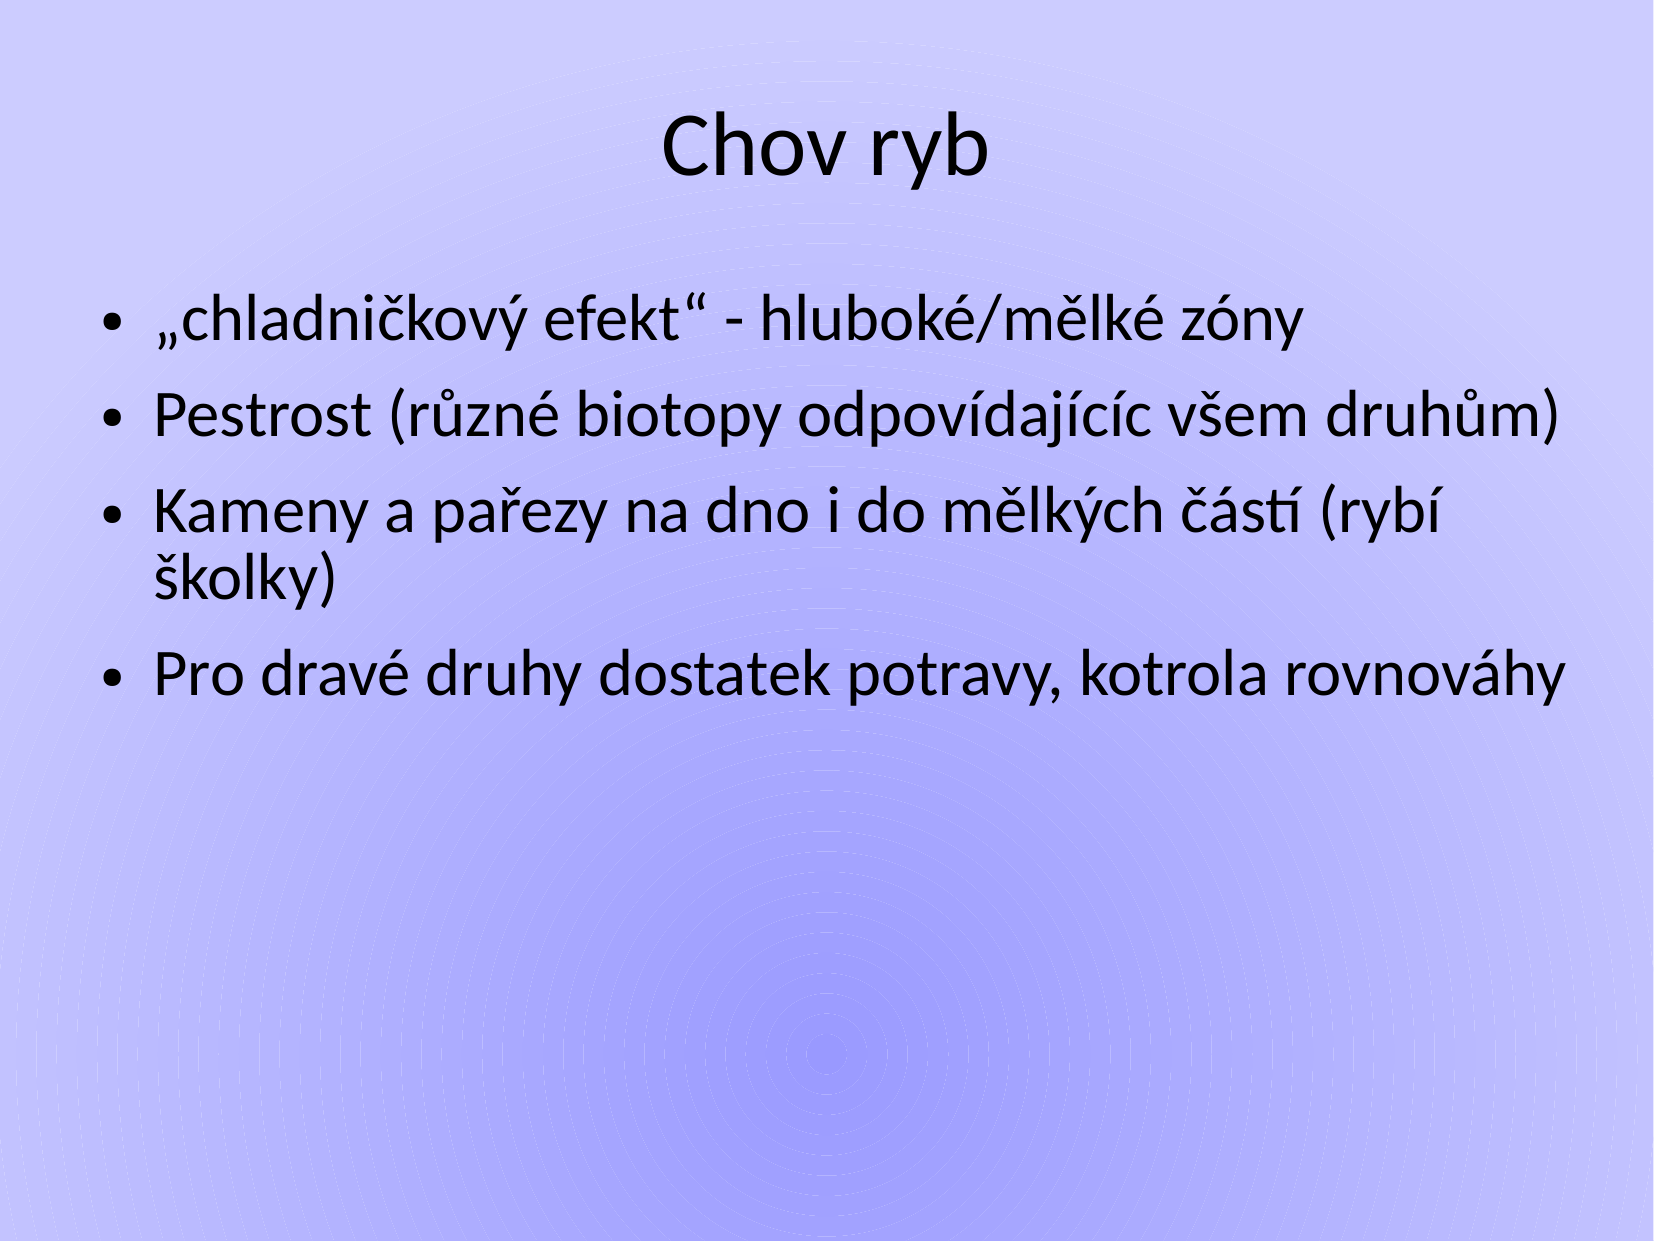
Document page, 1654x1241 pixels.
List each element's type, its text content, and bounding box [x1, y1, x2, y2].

list „chladničkový efekt“ - hluboké/mělké zóny Pestrost (různé biotopy odpovídajícíc všem druhům) Kameny a pařezy na dno i do mělkých částí (rybí školky) Pro dravé druhy dostatek potravy, kotrola rovnováhy [82, 290, 1571, 1109]
title Chov ryb [82, 49, 1571, 257]
